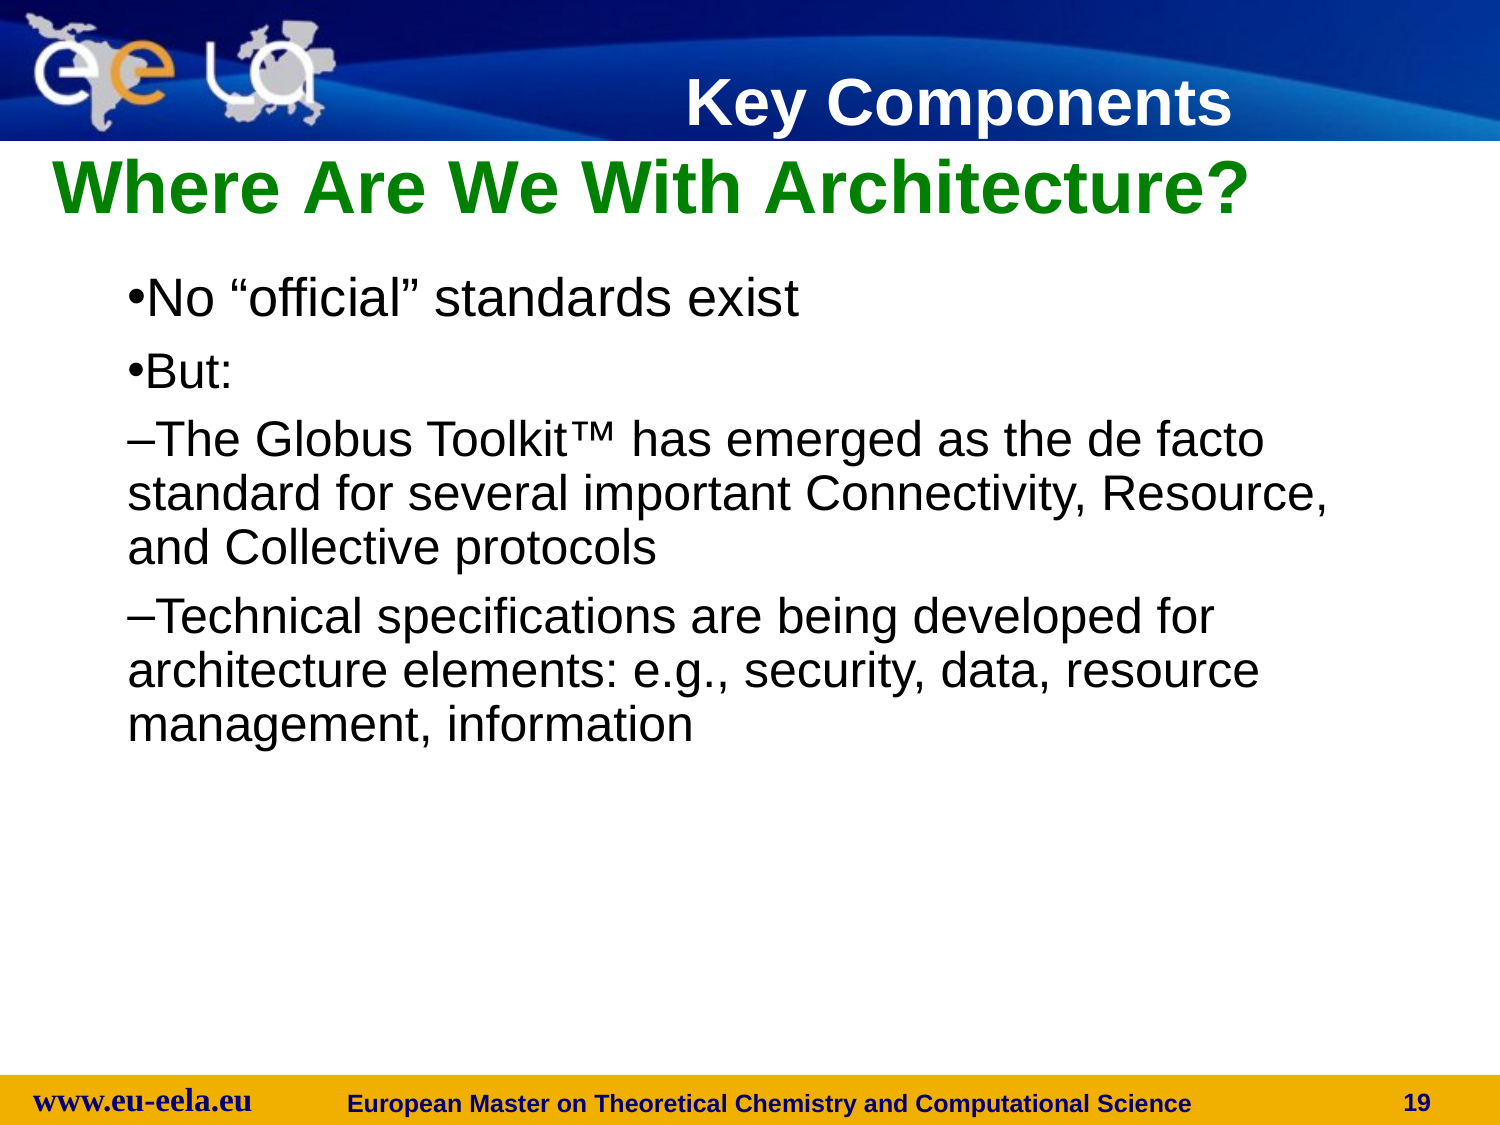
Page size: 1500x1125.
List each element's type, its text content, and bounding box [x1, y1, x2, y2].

text_box No “official” standards exist But: The Globus Toolkit™ has emerged as the de facto standard for several important Connectivity, Resource, and Collective protocols Technical specifications are being developed for architecture elements: e.g., security, data, resource management, information [112, 262, 1413, 976]
title Key Components Where Are We With Architecture? [37, 36, 1375, 252]
text_box European Master on Theoretical Chemistry and Computational Science [332, 1080, 1388, 1125]
text_box [1388, 1078, 1475, 1125]
